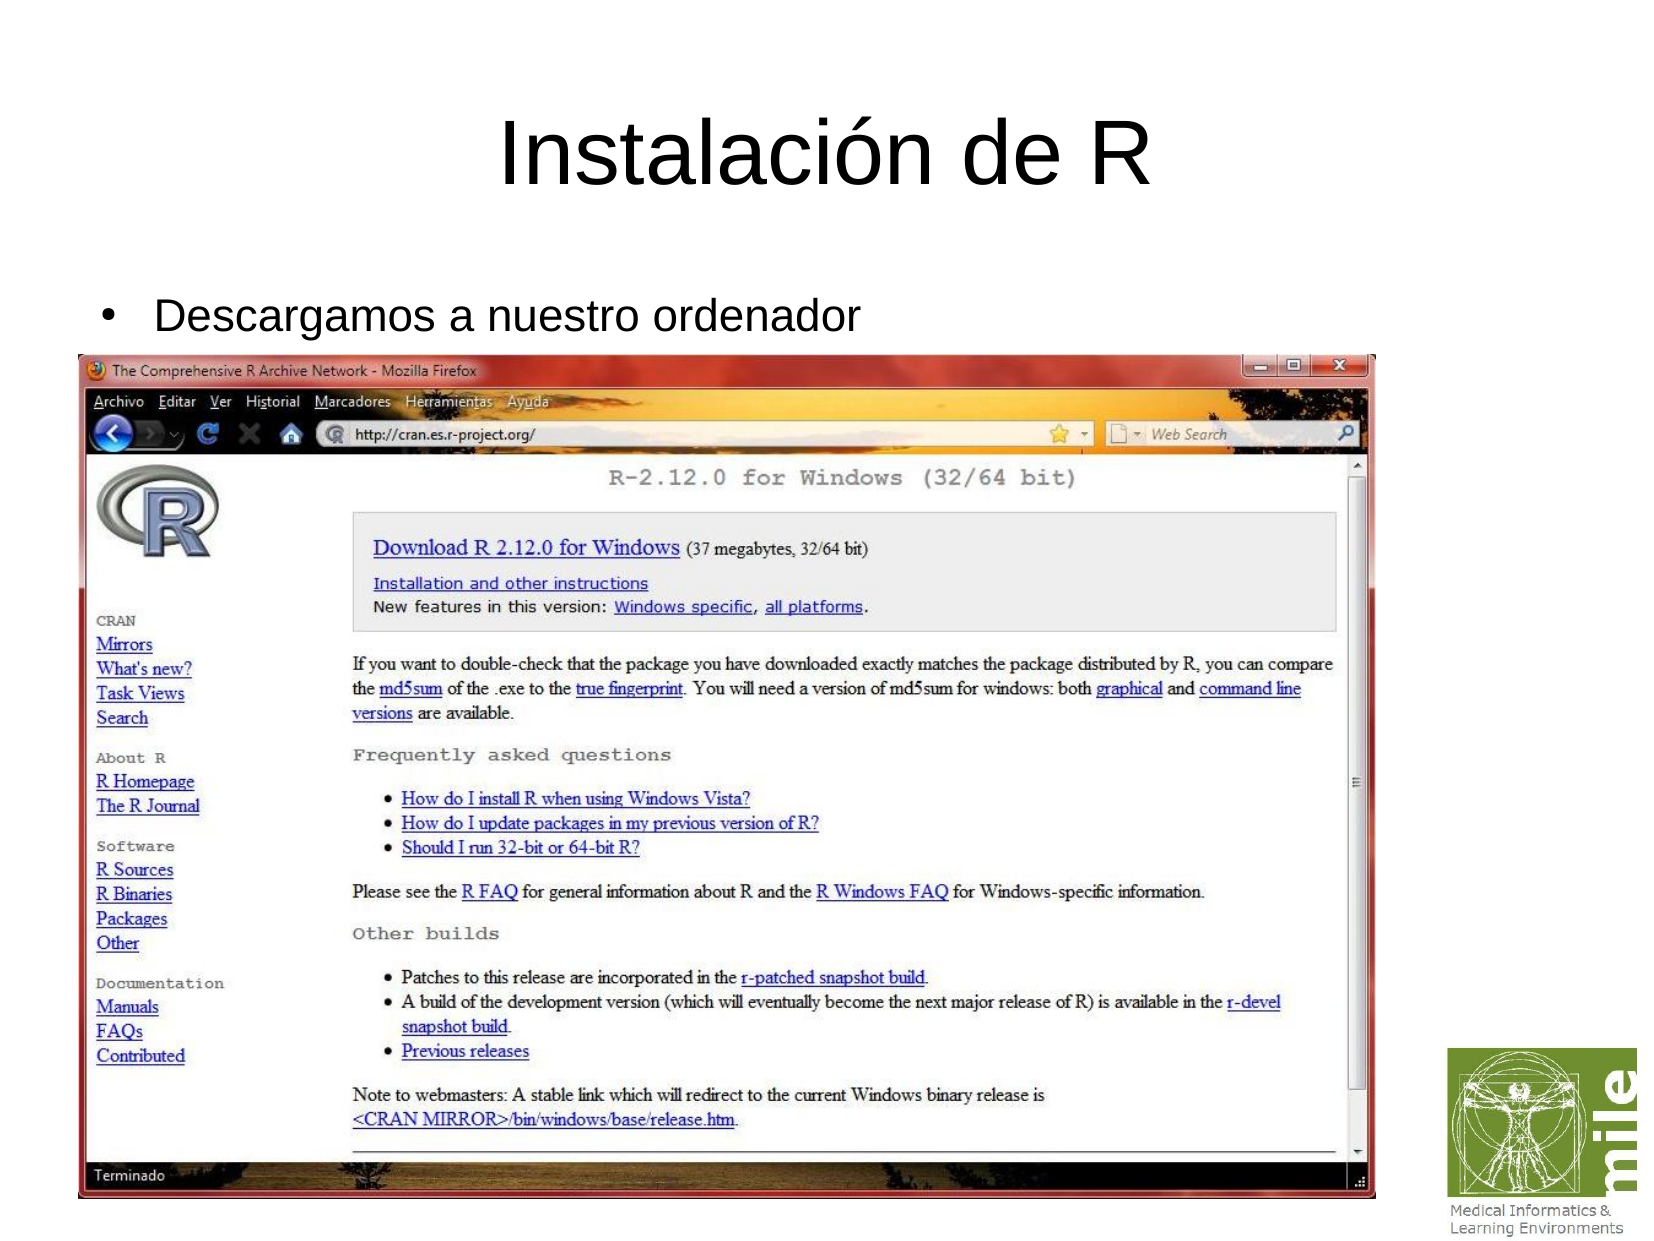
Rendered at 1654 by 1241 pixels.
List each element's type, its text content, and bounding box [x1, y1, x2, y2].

title Instalación de R [82, 56, 1571, 250]
picture [1440, 1033, 1654, 1241]
picture [78, 354, 1376, 1199]
list Descargamos a nuestro ordenador [82, 290, 1571, 1109]
